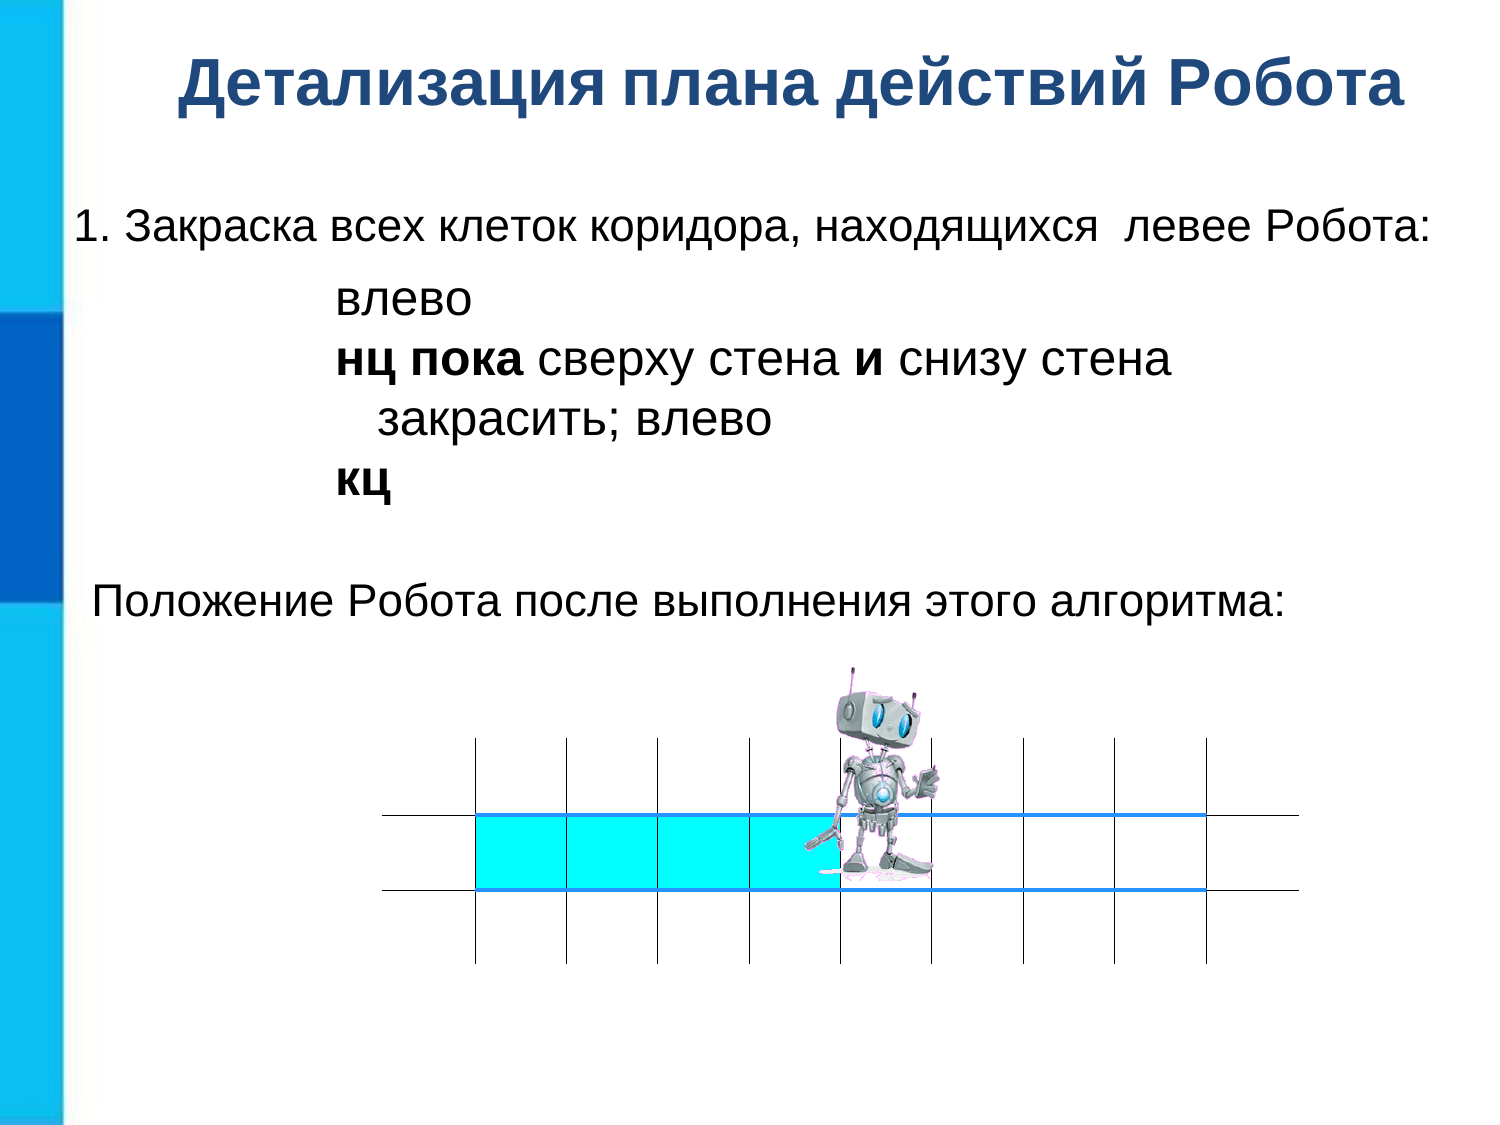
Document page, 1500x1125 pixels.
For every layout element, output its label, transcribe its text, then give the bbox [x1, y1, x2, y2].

table_cell [932, 892, 1023, 964]
table_cell [841, 892, 931, 964]
table_header [386, 742, 475, 815]
table_header [1024, 742, 1114, 813]
table_header [476, 742, 566, 813]
table_cell [1024, 817, 1114, 888]
table_header [956, 742, 1023, 813]
table_header [750, 742, 797, 813]
picture [61, 0, 1500, 187]
text_box 1. Закраска всех клеток коридора, находящихся левее Робота: [58, 187, 1500, 258]
table_cell [750, 892, 840, 964]
table_header [567, 742, 657, 813]
table_cell [476, 892, 566, 964]
table_header [1115, 742, 1206, 813]
table_cell [750, 817, 797, 888]
table_header [1207, 742, 1295, 815]
table_cell [1115, 892, 1206, 964]
table_cell [567, 892, 657, 964]
table_cell [1207, 816, 1295, 890]
text_box Детализация плана действий Робота [123, 30, 1460, 127]
table_cell [386, 816, 475, 890]
text_box влево нц пока сверху стена и снизу стена закрасить; влево кц [70, 257, 1417, 514]
table_cell [386, 891, 475, 964]
table_cell [658, 817, 749, 888]
table_cell [1207, 891, 1295, 964]
table_cell [956, 817, 1023, 888]
text_box Положение Робота после выполнения этого алгоритма: [76, 562, 1424, 633]
picture [0, 258, 1500, 1125]
table_cell [1024, 892, 1114, 964]
table_cell [658, 892, 749, 964]
table_header [658, 742, 749, 813]
table_cell [1115, 817, 1206, 888]
table_cell [567, 817, 657, 888]
table_cell [476, 817, 566, 888]
